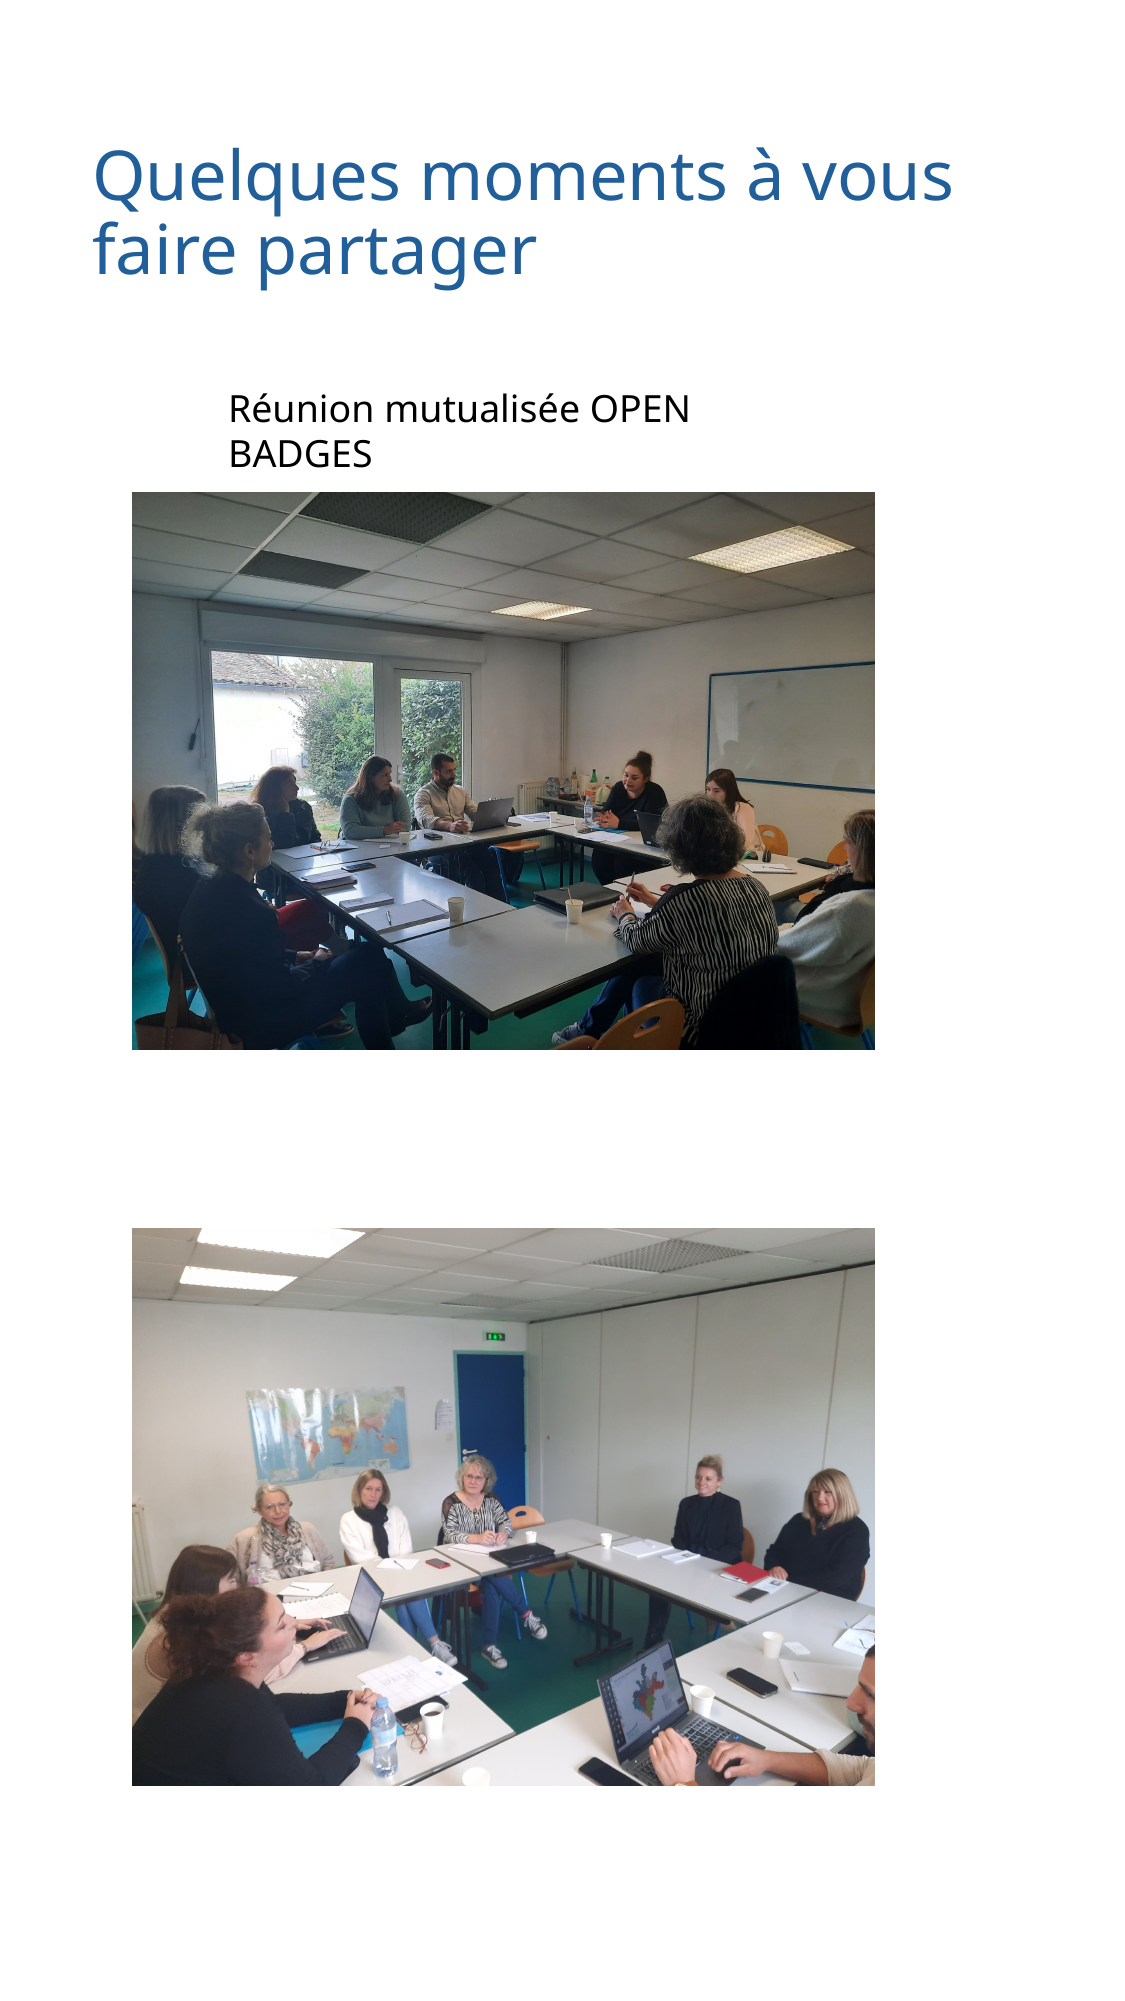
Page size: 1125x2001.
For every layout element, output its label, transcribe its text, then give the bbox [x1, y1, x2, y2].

title Quelques moments à vous faire partager [77, 21, 1048, 409]
picture [132, 493, 875, 1050]
text_box Réunion mutualisée OPEN BADGES [213, 377, 857, 439]
picture [132, 1228, 875, 1786]
